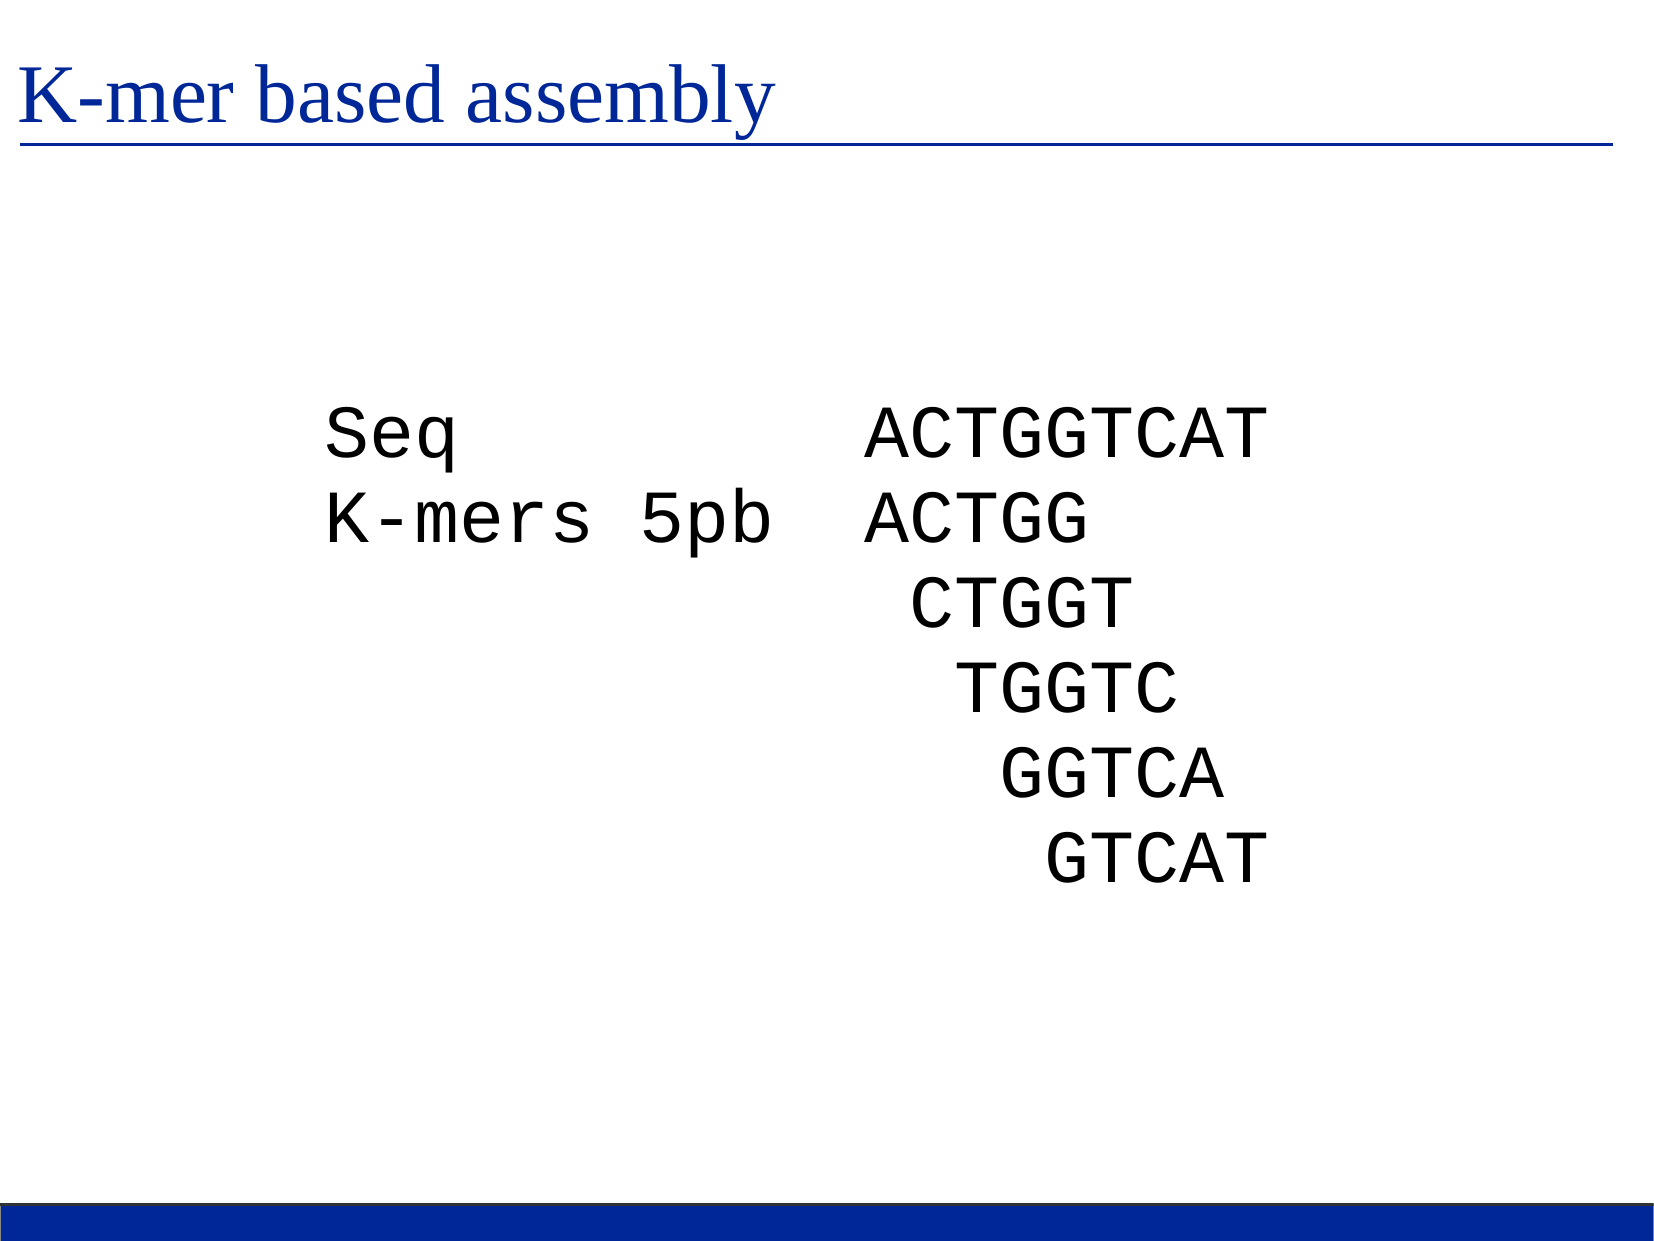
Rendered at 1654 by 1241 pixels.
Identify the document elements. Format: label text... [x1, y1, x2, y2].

text_box Seq ACTGGTCAT K-mers 5pb ACTGG CTGGT TGGTC GGTCA GTCAT [310, 388, 1285, 913]
title K-mer based assembly [17, 0, 1589, 198]
